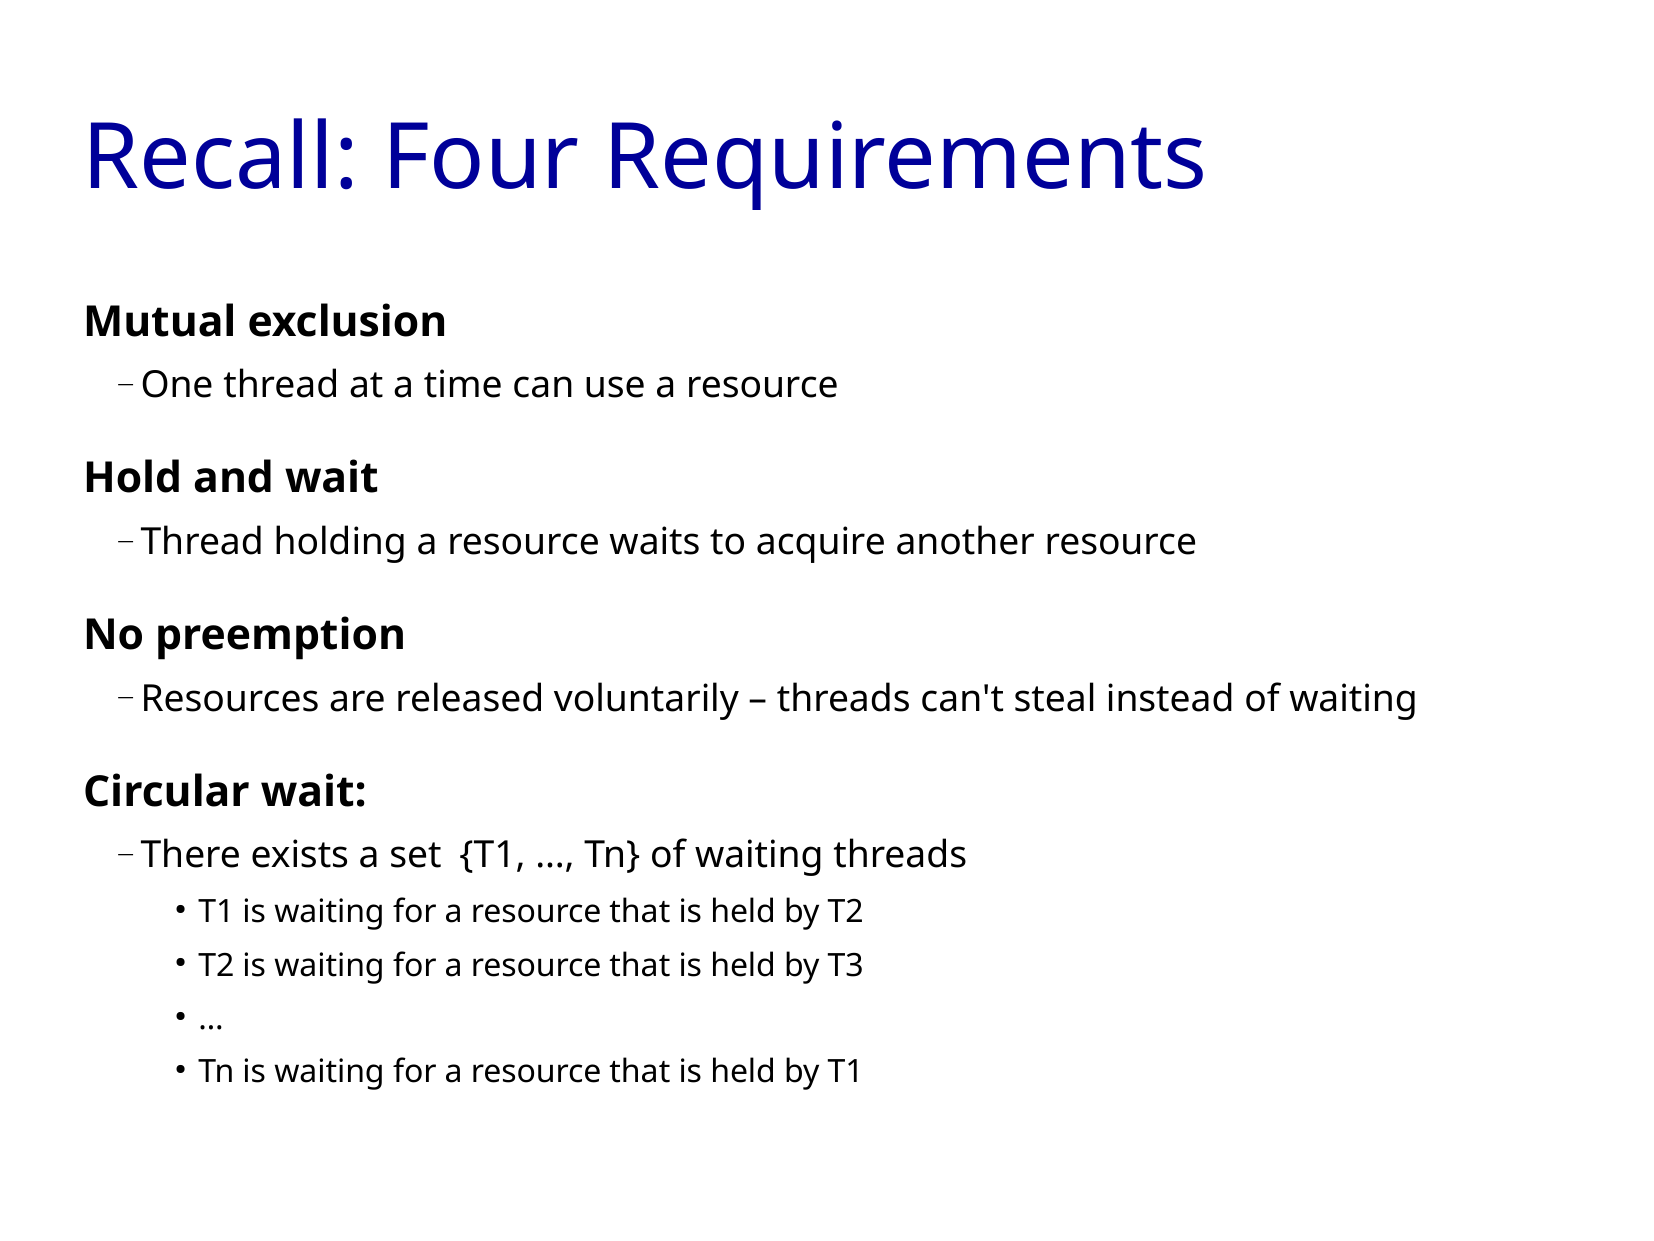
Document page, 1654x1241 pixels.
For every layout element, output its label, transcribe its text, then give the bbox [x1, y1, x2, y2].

title Recall: Four Requirements [82, 49, 1571, 257]
list Mutual exclusion One thread at a time can use a resource Hold and wait Thread holding a resource waits to acquire another resource No preemption Resources are released voluntarily – threads can't steal instead of waiting Circular wait: There exists a set {T1, …, Tn} of waiting threads T1 is waiting for a resource that is held by T2 T2 is waiting for a resource that is held by T3 … Tn is waiting for a resource that is held by T1 [60, 290, 1571, 1096]
